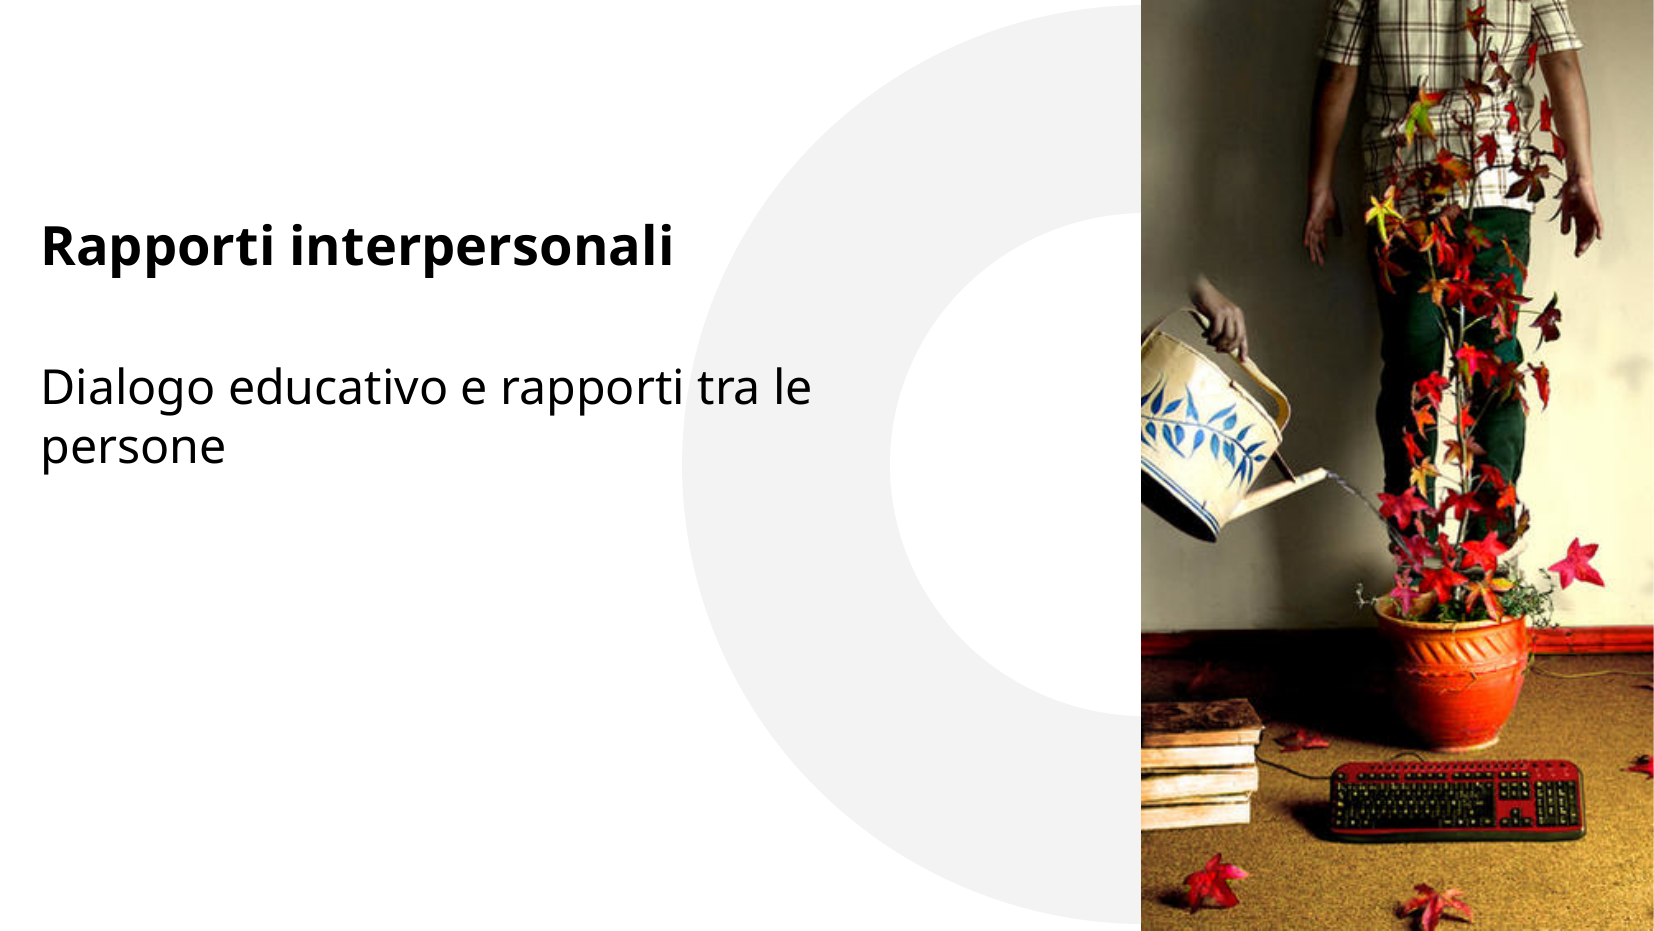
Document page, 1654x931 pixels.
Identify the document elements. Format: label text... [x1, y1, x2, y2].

title Rapporti interpersonali [40, 186, 897, 302]
list Dialogo educativo e rapporti tra le persone [40, 357, 897, 712]
picture [1141, 0, 1654, 931]
